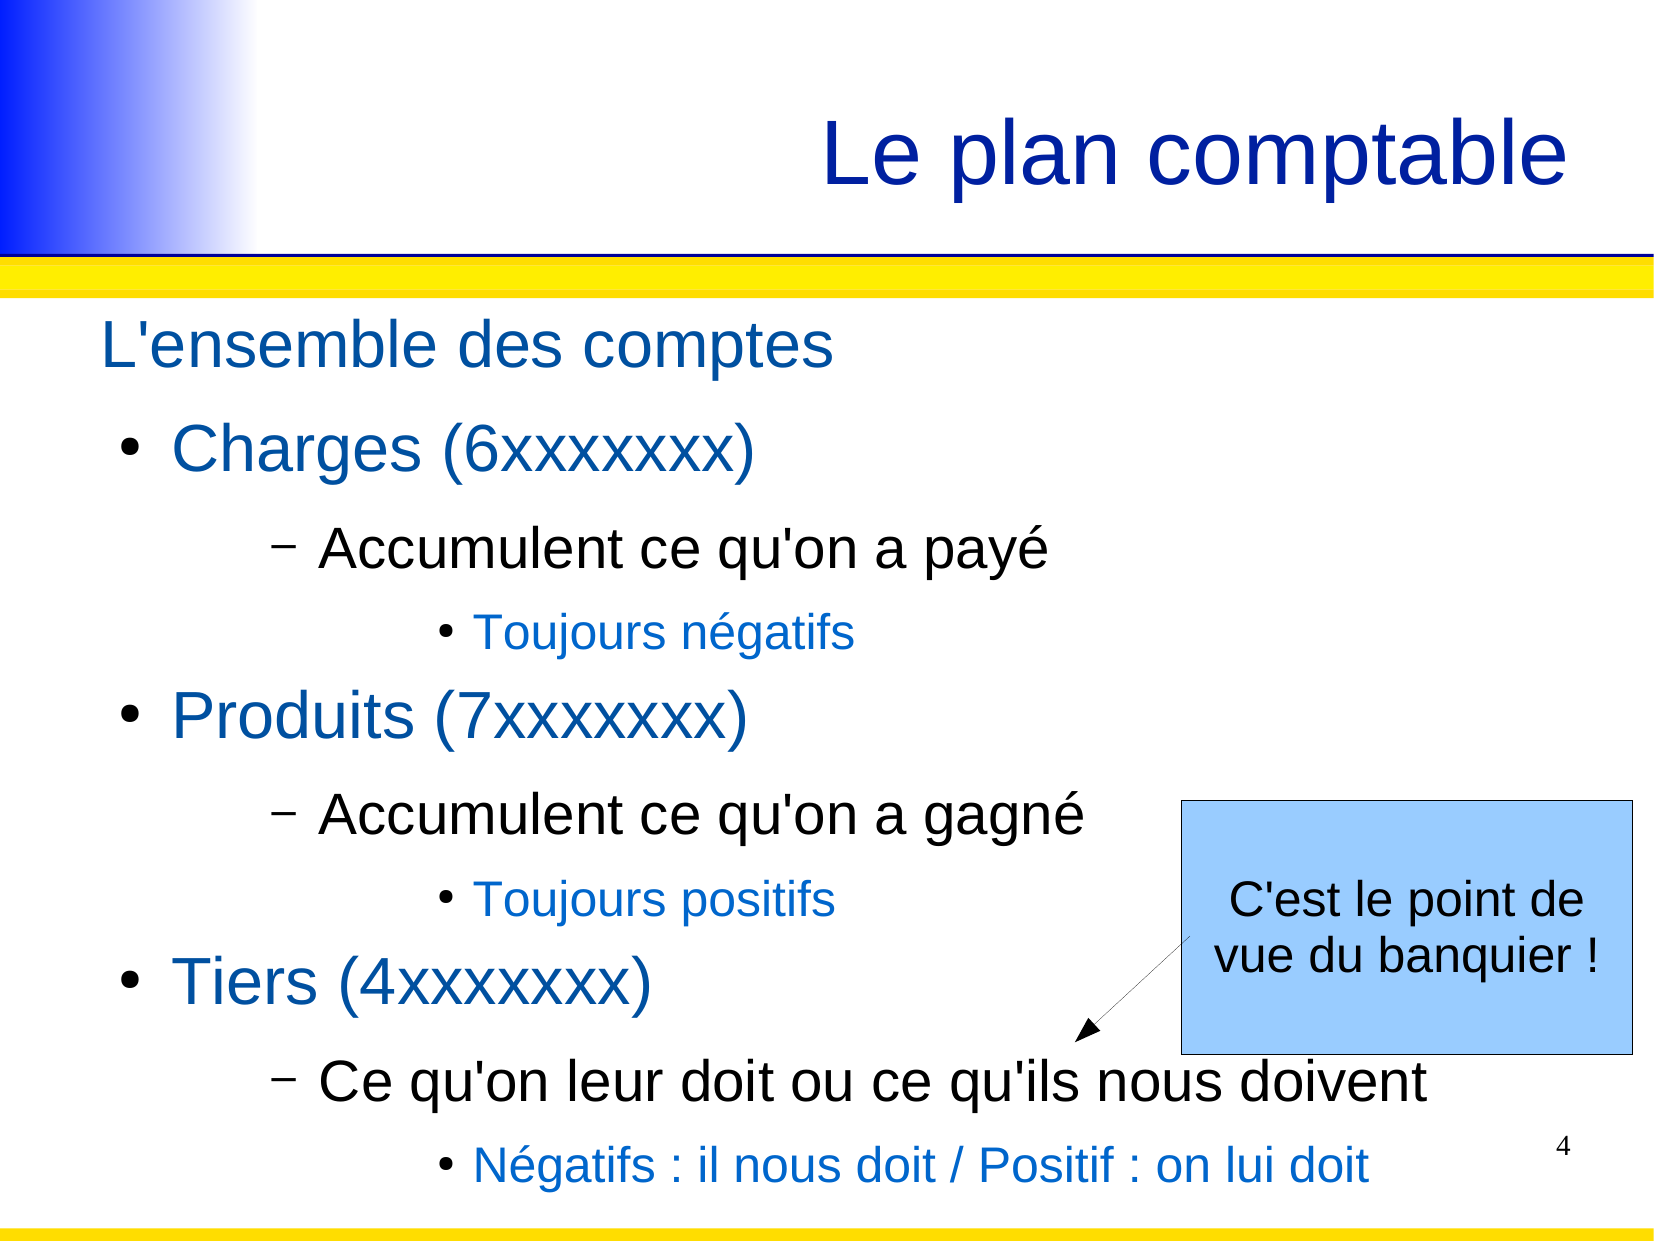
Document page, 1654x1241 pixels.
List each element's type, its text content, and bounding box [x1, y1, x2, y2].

title Le plan comptable [372, 49, 1571, 257]
list L'ensemble des comptes Charges (6xxxxxxx) Accumulent ce qu'on a payé Toujours négatifs Produits (7xxxxxxx) Accumulent ce qu'on a gagné Toujours positifs Tiers (4xxxxxxx) Ce qu'on leur doit ou ce qu'ils nous doivent Négatifs : il nous doit / Positif : on lui doit [82, 307, 1571, 1193]
text_box C'est le point de vue du banquier ! [1181, 800, 1633, 1055]
